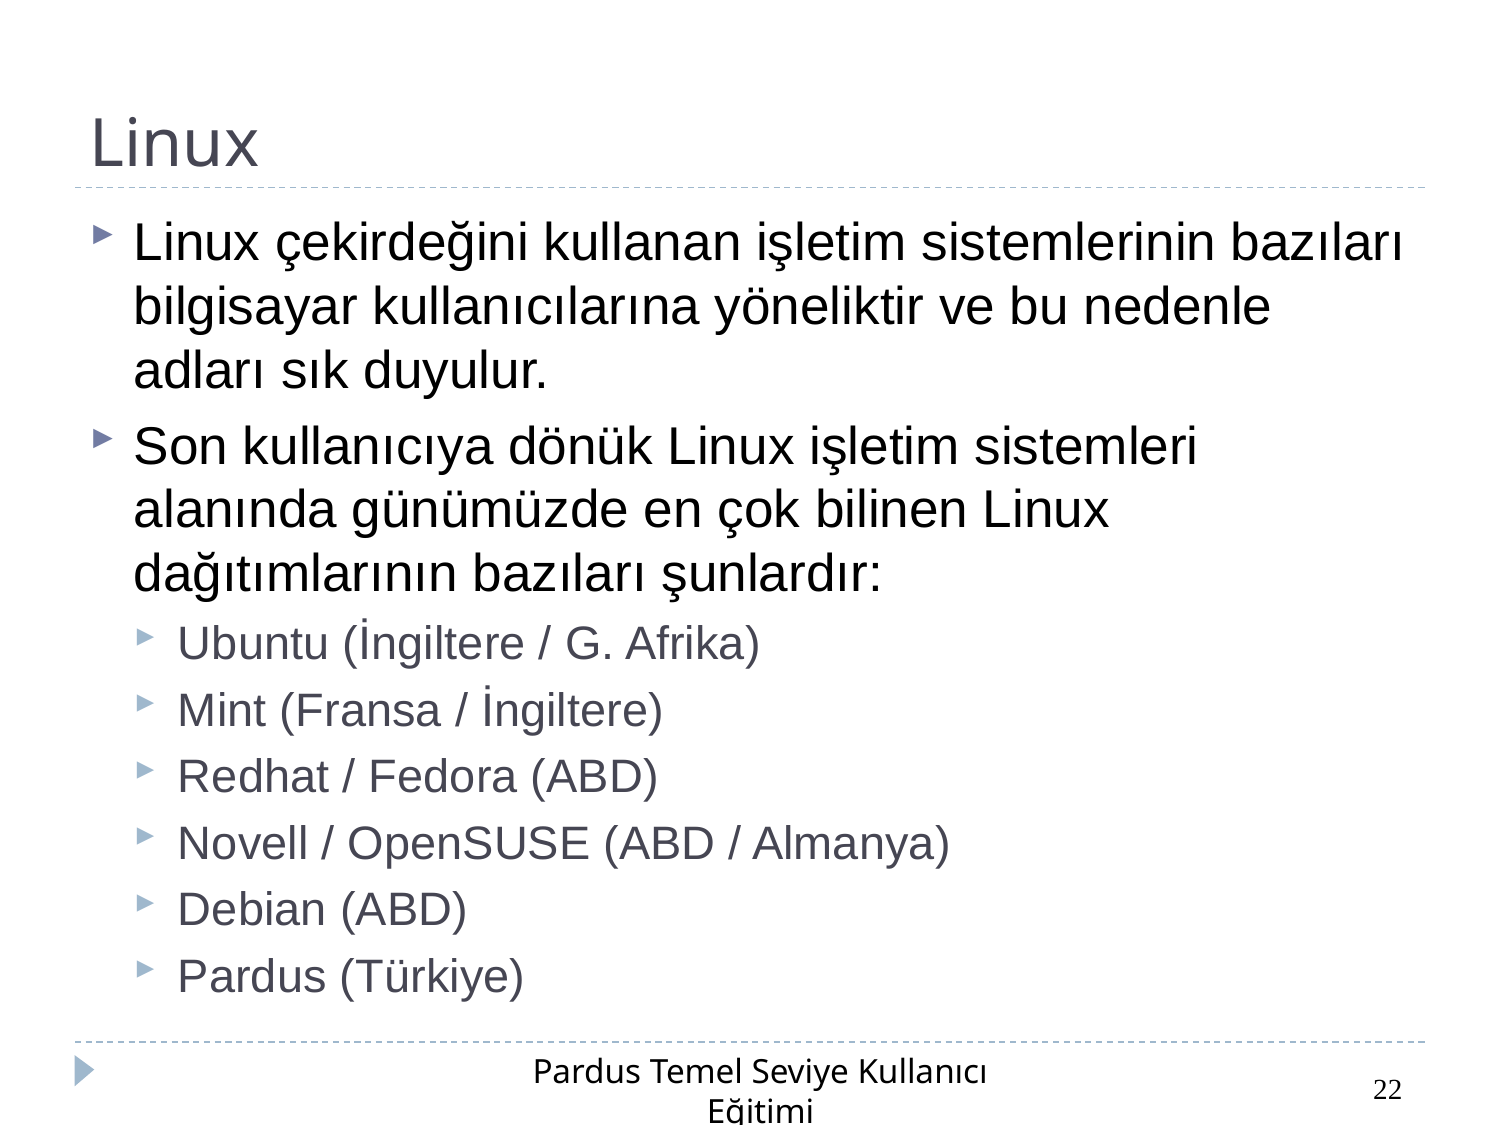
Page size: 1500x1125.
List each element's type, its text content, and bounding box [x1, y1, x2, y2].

list Linux çekirdeğini kullanan işletim sistemlerinin bazıları bilgisayar kullanıcılarına yöneliktir ve bu nedenle adları sık duyulur. Son kullanıcıya dönük Linux işletim sistemleri alanında günümüzde en çok bilinen Linux dağıtımlarının bazıları şunlardır: Ubuntu (İngiltere / G. Afrika) Mint (Fransa / İngiltere) Redhat / Fedora (ABD) Novell / OpenSUSE (ABD / Almanya) Debian (ABD) Pardus (Türkiye) [75, 200, 1425, 1010]
title Linux [75, 24, 1425, 188]
